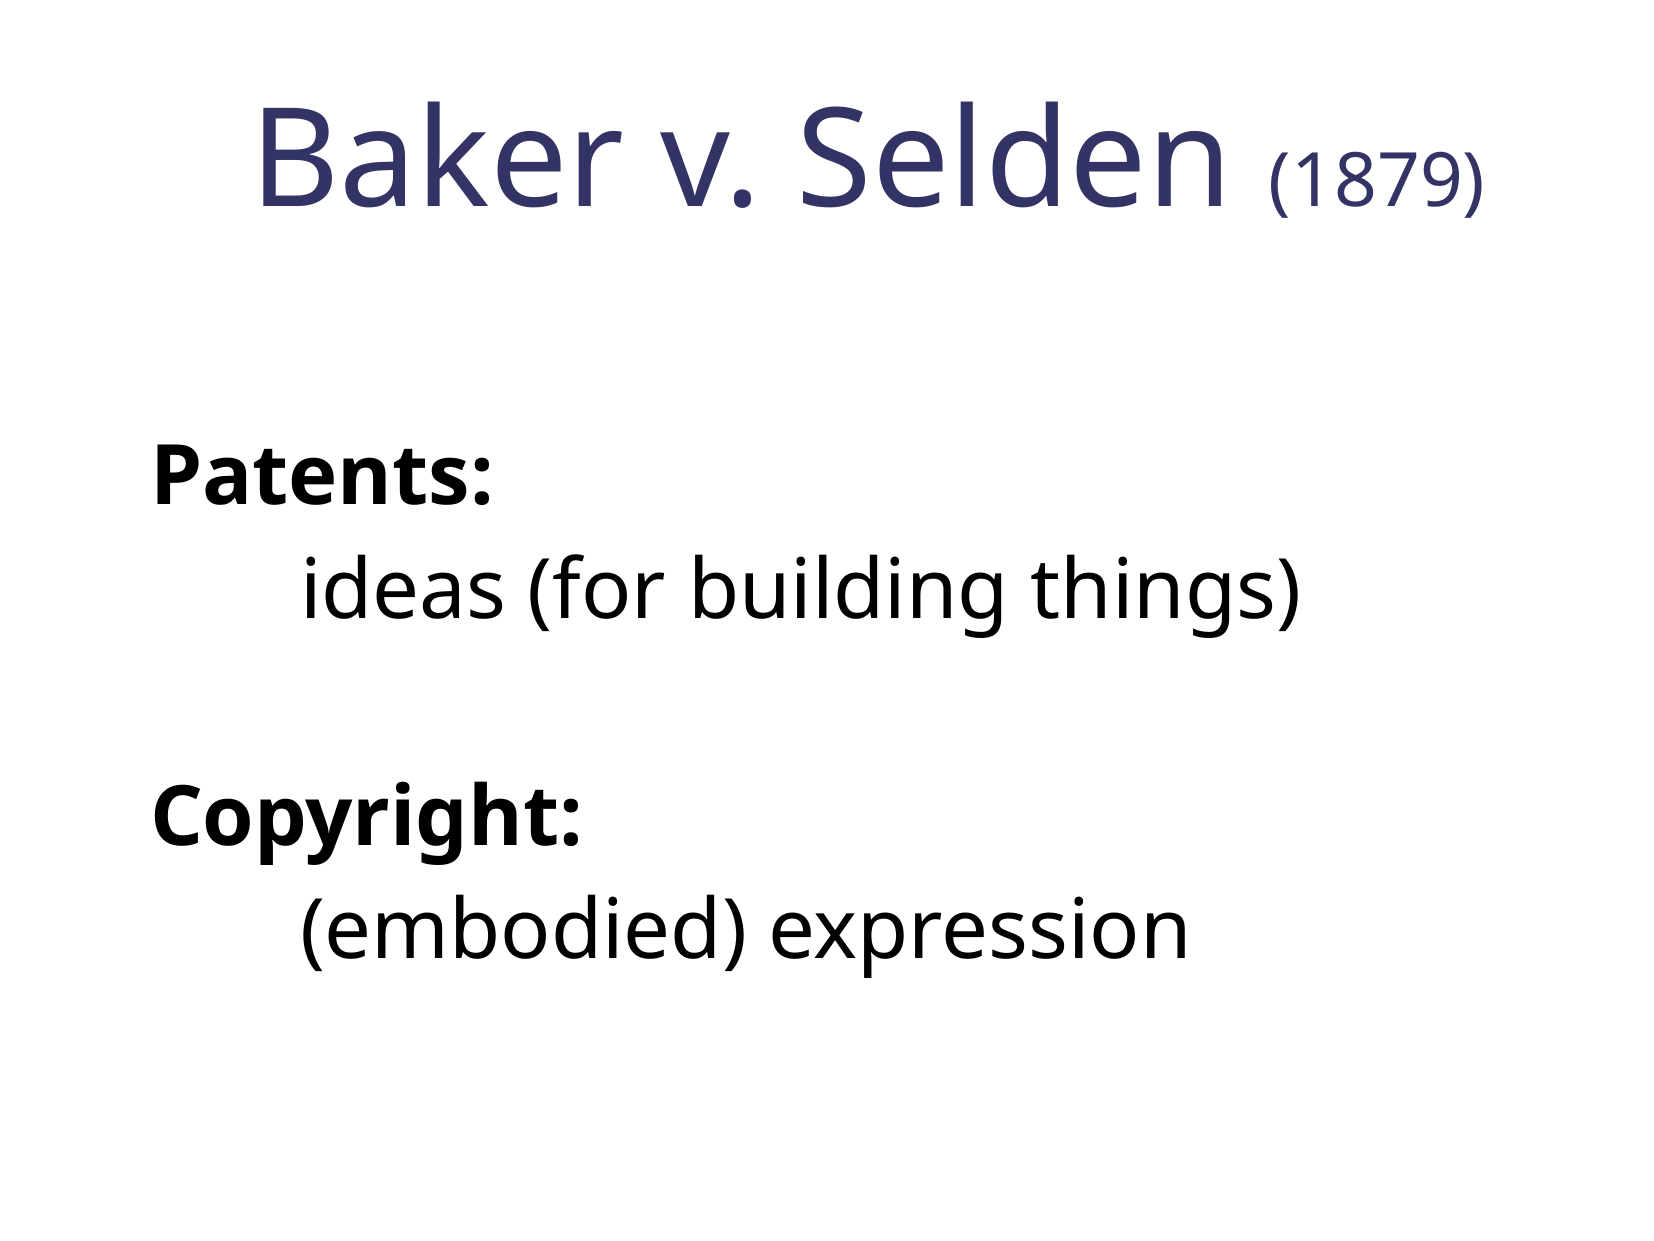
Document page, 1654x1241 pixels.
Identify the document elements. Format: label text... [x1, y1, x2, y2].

title Baker v. Selden (1879) [82, 49, 1654, 257]
subtitle Patents: ideas (for building things) Copyright: (embodied) expression [150, 297, 1571, 1102]
